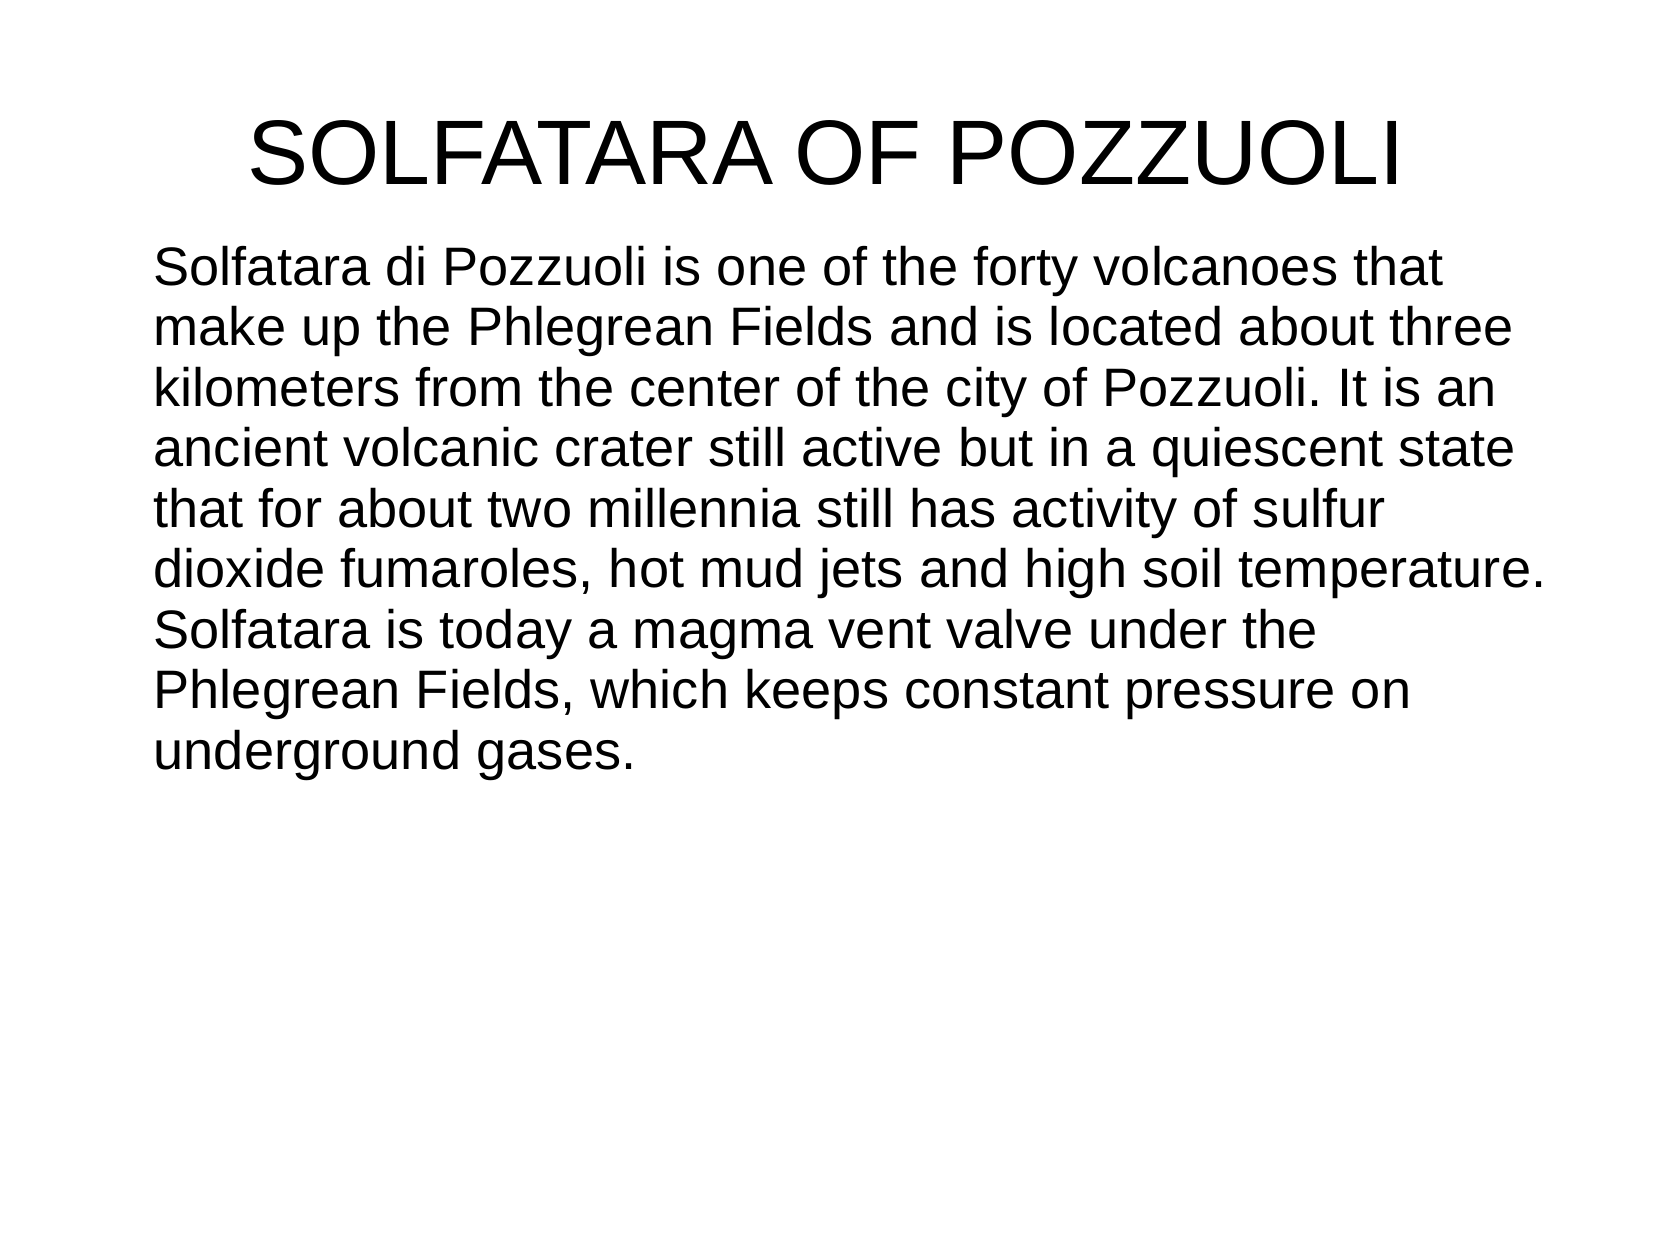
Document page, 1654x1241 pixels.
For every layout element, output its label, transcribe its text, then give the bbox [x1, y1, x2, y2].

list Solfatara di Pozzuoli is one of the forty volcanoes that make up the Phlegrean Fields and is located about three kilometers from the center of the city of Pozzuoli. It is an ancient volcanic crater still active but in a quiescent state that for about two millennia still has activity of sulfur dioxide fumaroles, hot mud jets and high soil temperature. Solfatara is today a magma vent valve under the Phlegrean Fields, which keeps constant pressure on underground gases. [82, 236, 1571, 1055]
title SOLFATARA OF POZZUOLI [82, 49, 1571, 236]
